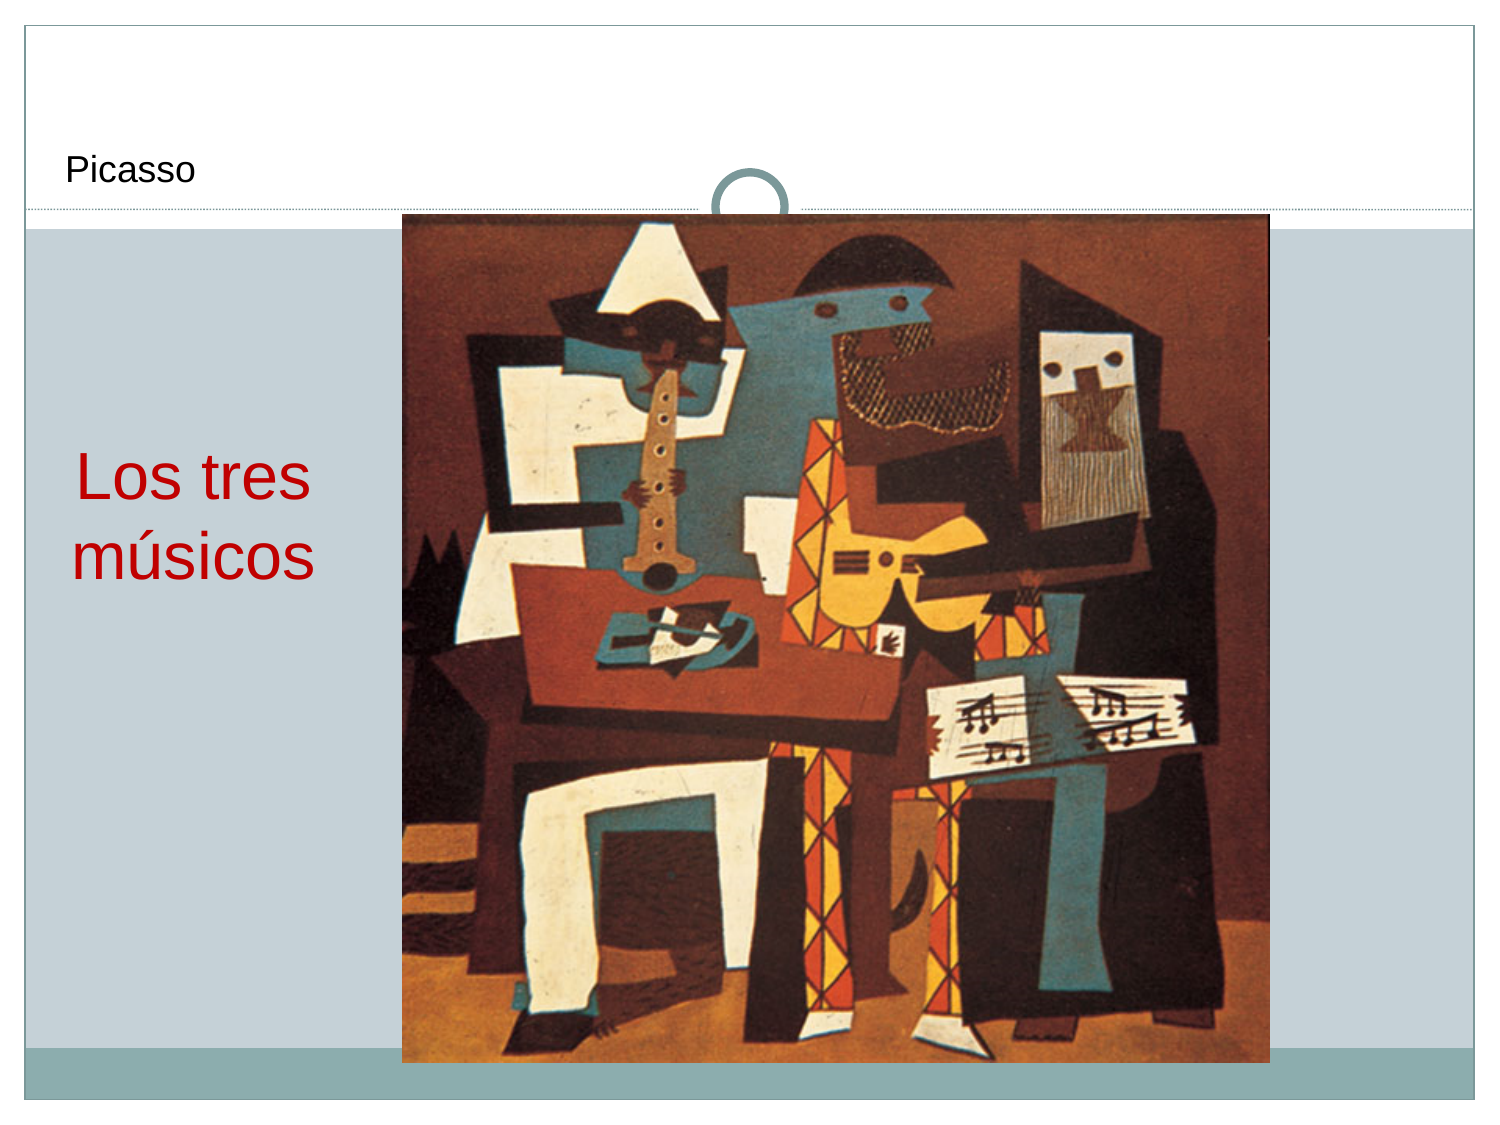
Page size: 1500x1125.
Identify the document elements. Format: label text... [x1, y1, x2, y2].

picture [402, 214, 1270, 1063]
text_box Los tres músicos [38, 425, 350, 600]
text_box Picasso [50, 137, 211, 198]
